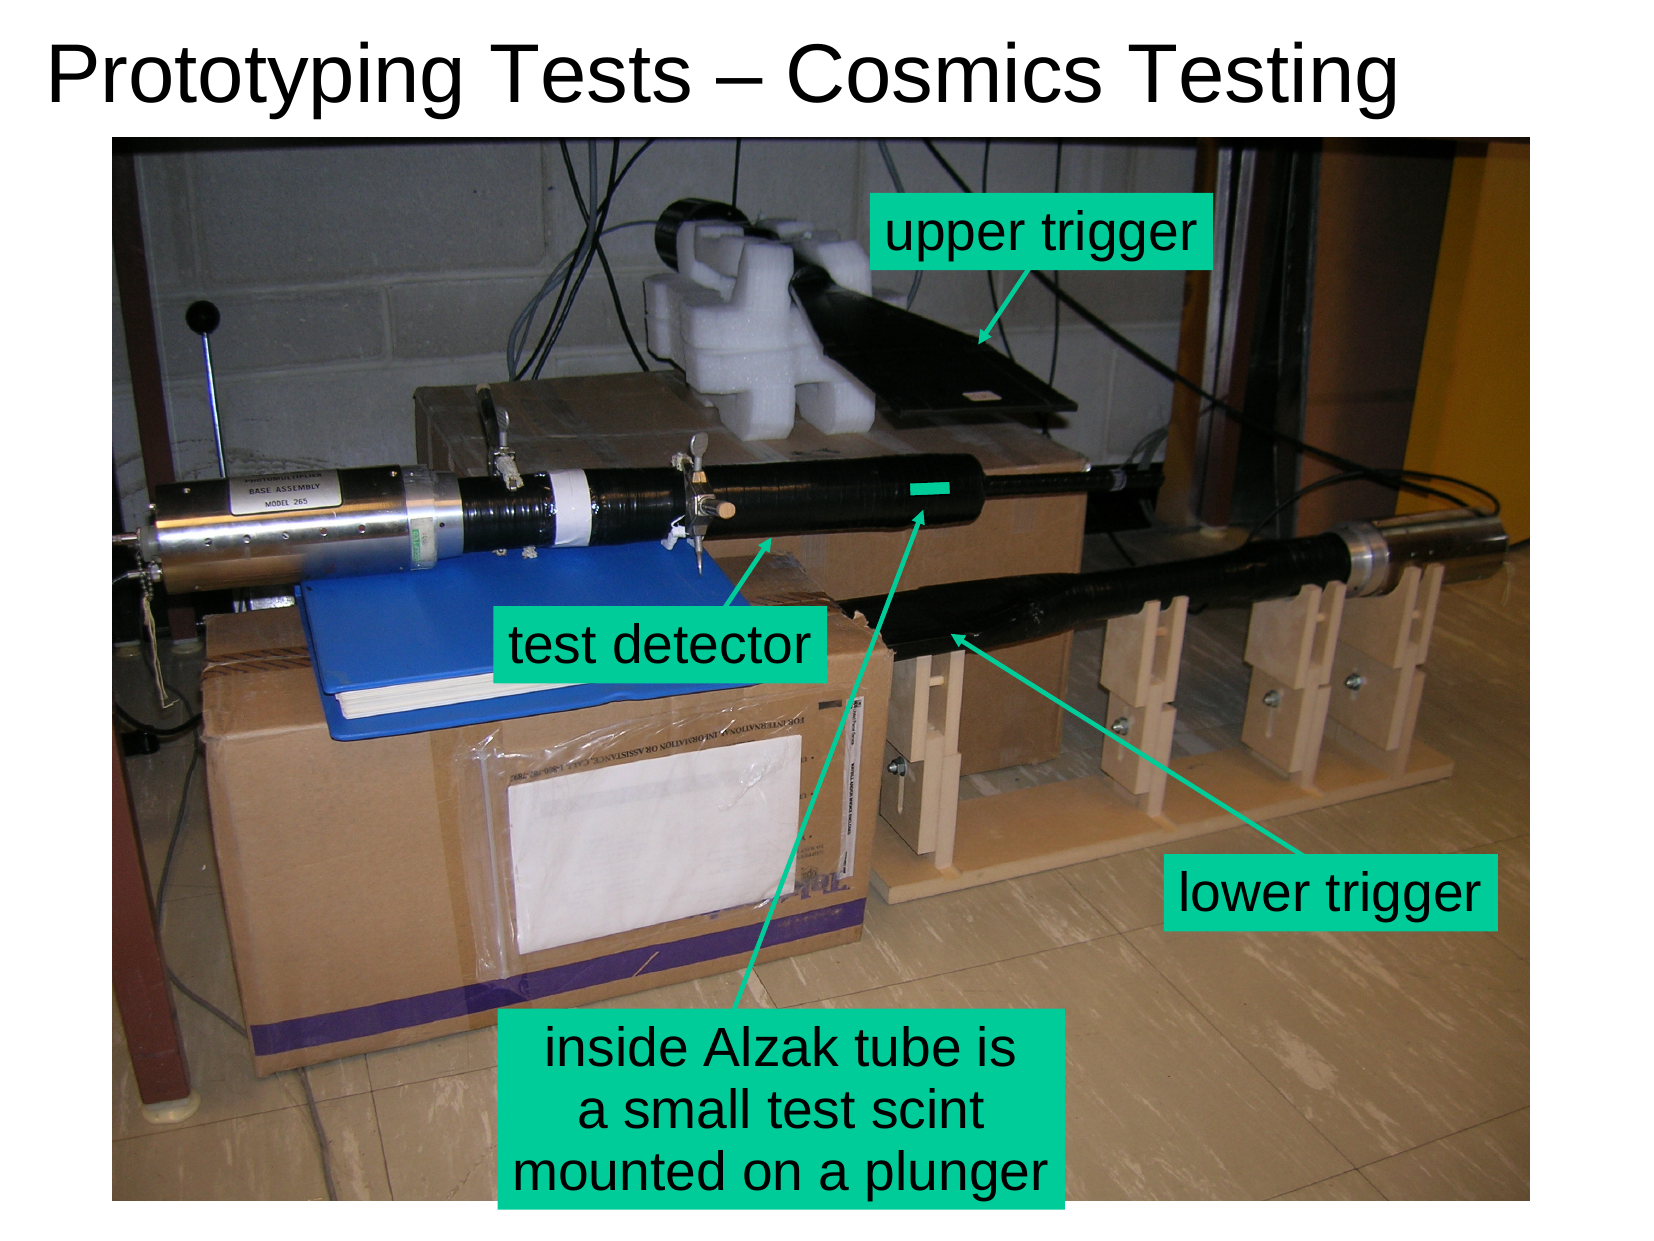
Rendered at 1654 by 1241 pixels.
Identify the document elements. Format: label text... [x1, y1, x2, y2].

text_box inside Alzak tube is a small test scint mounted on a plunger [497, 1008, 1065, 1210]
text_box upper trigger [869, 192, 1214, 271]
text_box test detector [493, 606, 828, 684]
title Prototyping Tests – Cosmics Testing [0, 0, 1447, 148]
picture [112, 137, 1530, 1201]
text_box lower trigger [1163, 854, 1498, 932]
